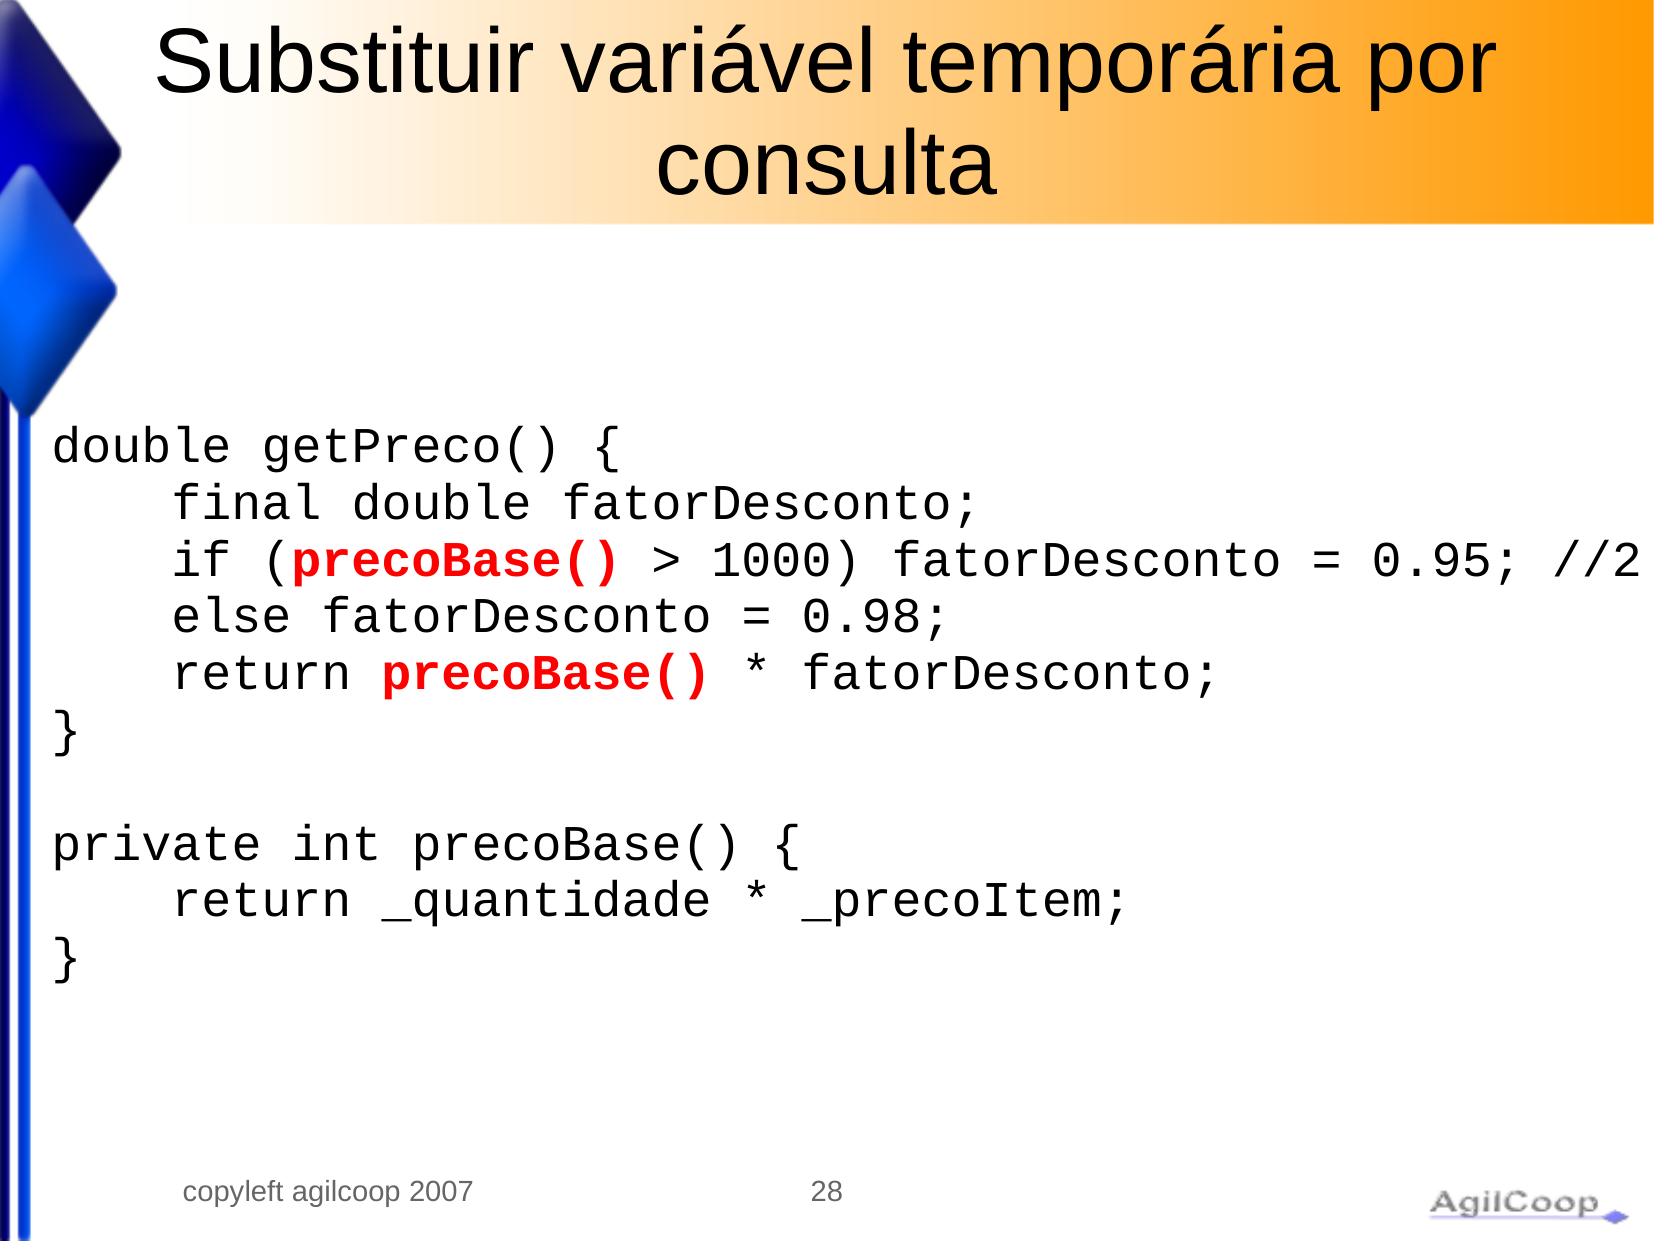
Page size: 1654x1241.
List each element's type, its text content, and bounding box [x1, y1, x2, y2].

text_box double getPreco() { final double fatorDesconto; if (precoBase() > 1000) fatorDesconto = 0.95; //2 else fatorDesconto = 0.98; return precoBase() * fatorDesconto; } private int precoBase() { return _quantidade * _precoItem; } [36, 413, 1654, 997]
title Substituir variável temporária por consulta [82, 9, 1571, 215]
picture [0, 0, 1654, 1241]
